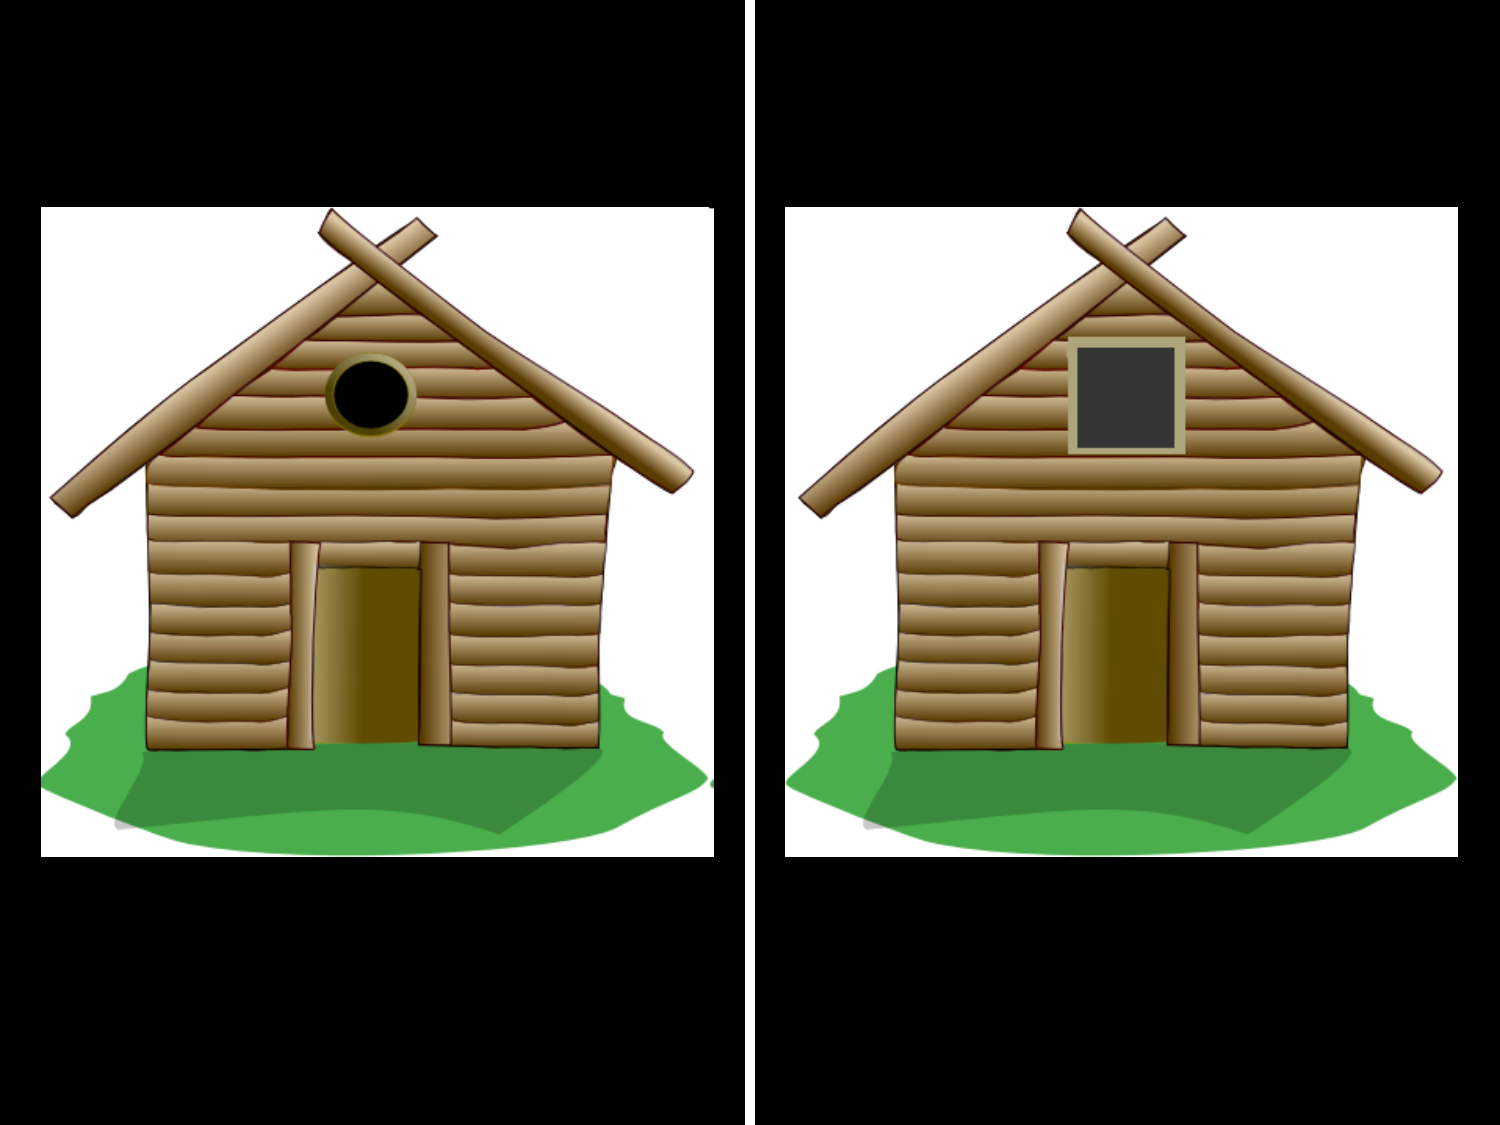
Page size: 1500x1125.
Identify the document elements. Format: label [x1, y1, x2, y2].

picture [41, 207, 714, 857]
picture [785, 207, 1458, 857]
